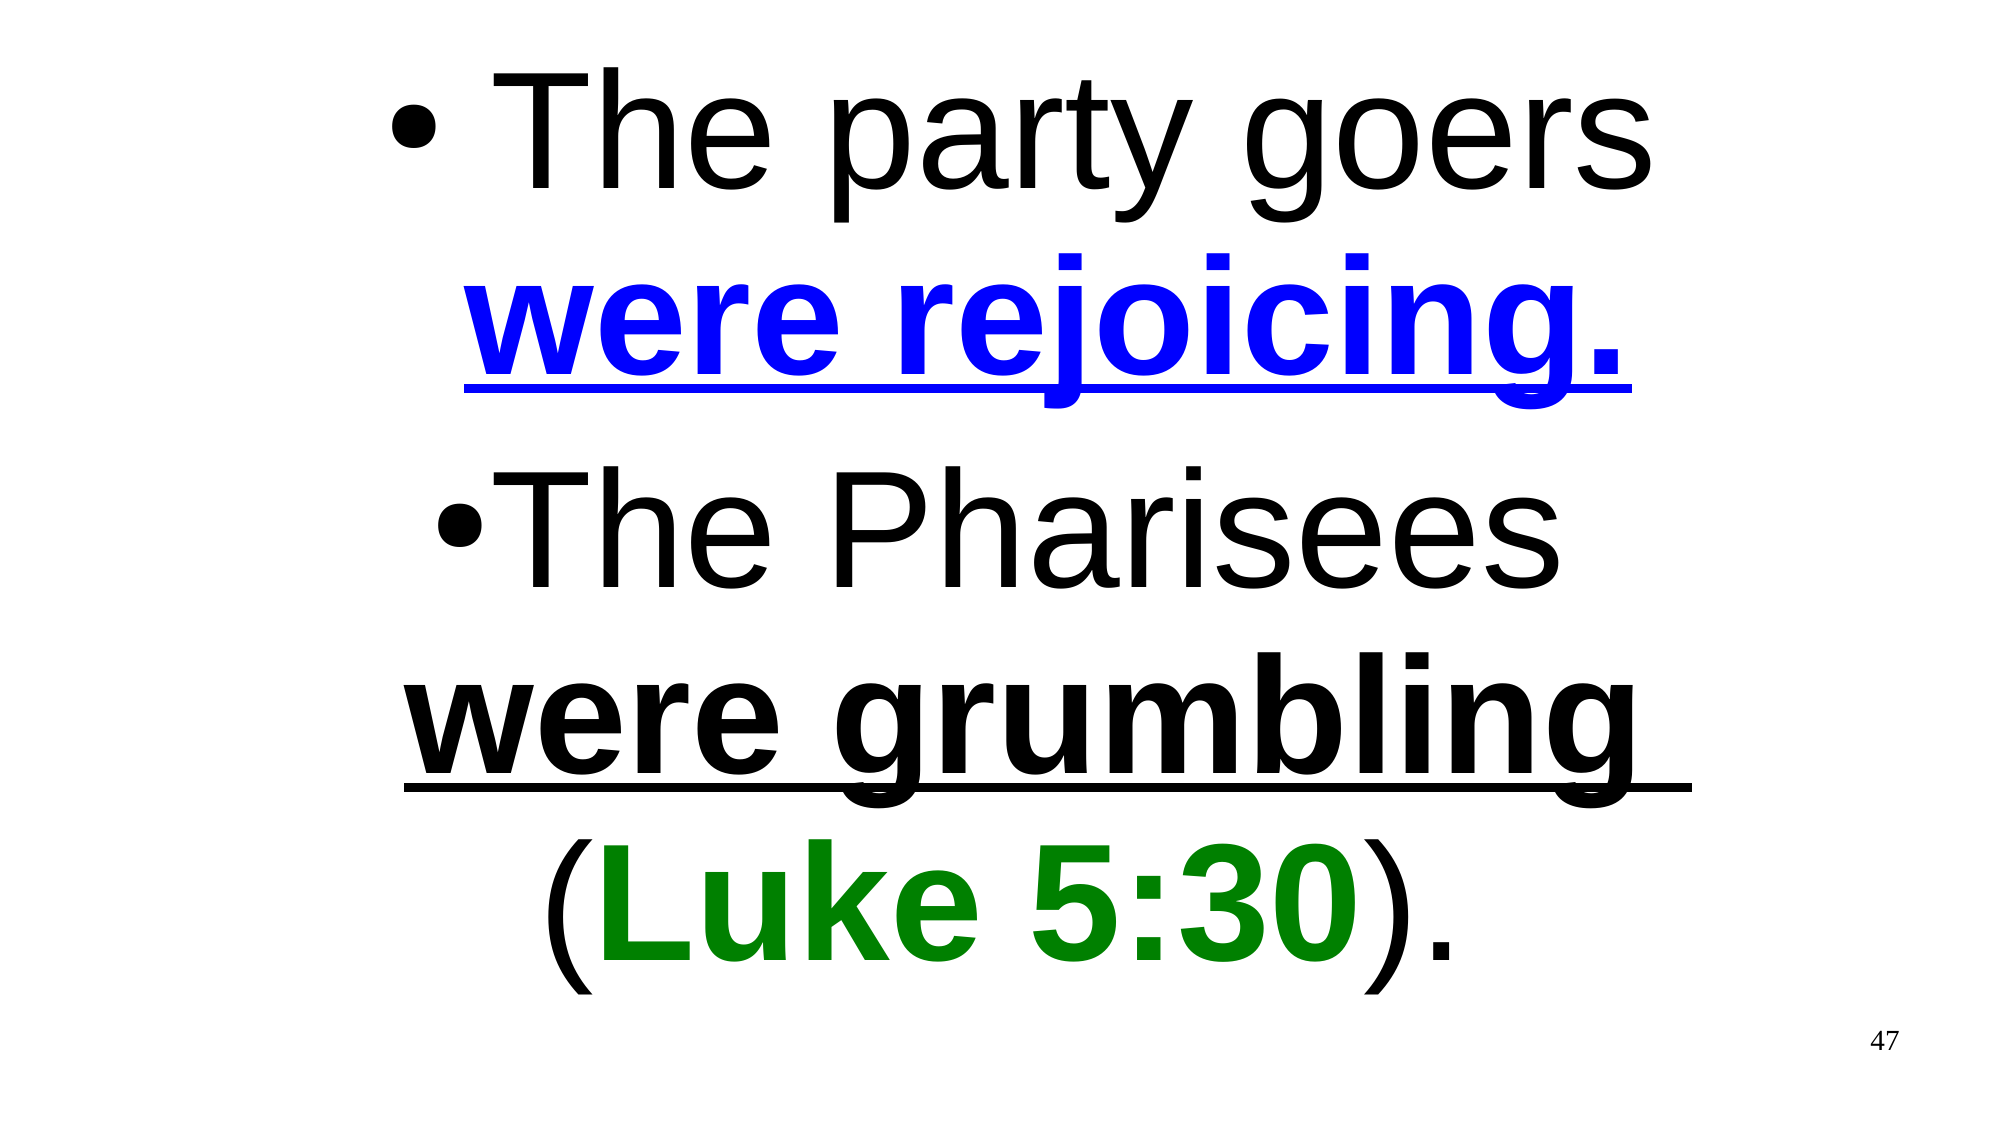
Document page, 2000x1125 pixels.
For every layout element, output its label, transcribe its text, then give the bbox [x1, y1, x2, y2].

list The party goers were rejoicing. The Pharisees were grumbling (Luke 5:30). [37, 37, 1988, 1088]
